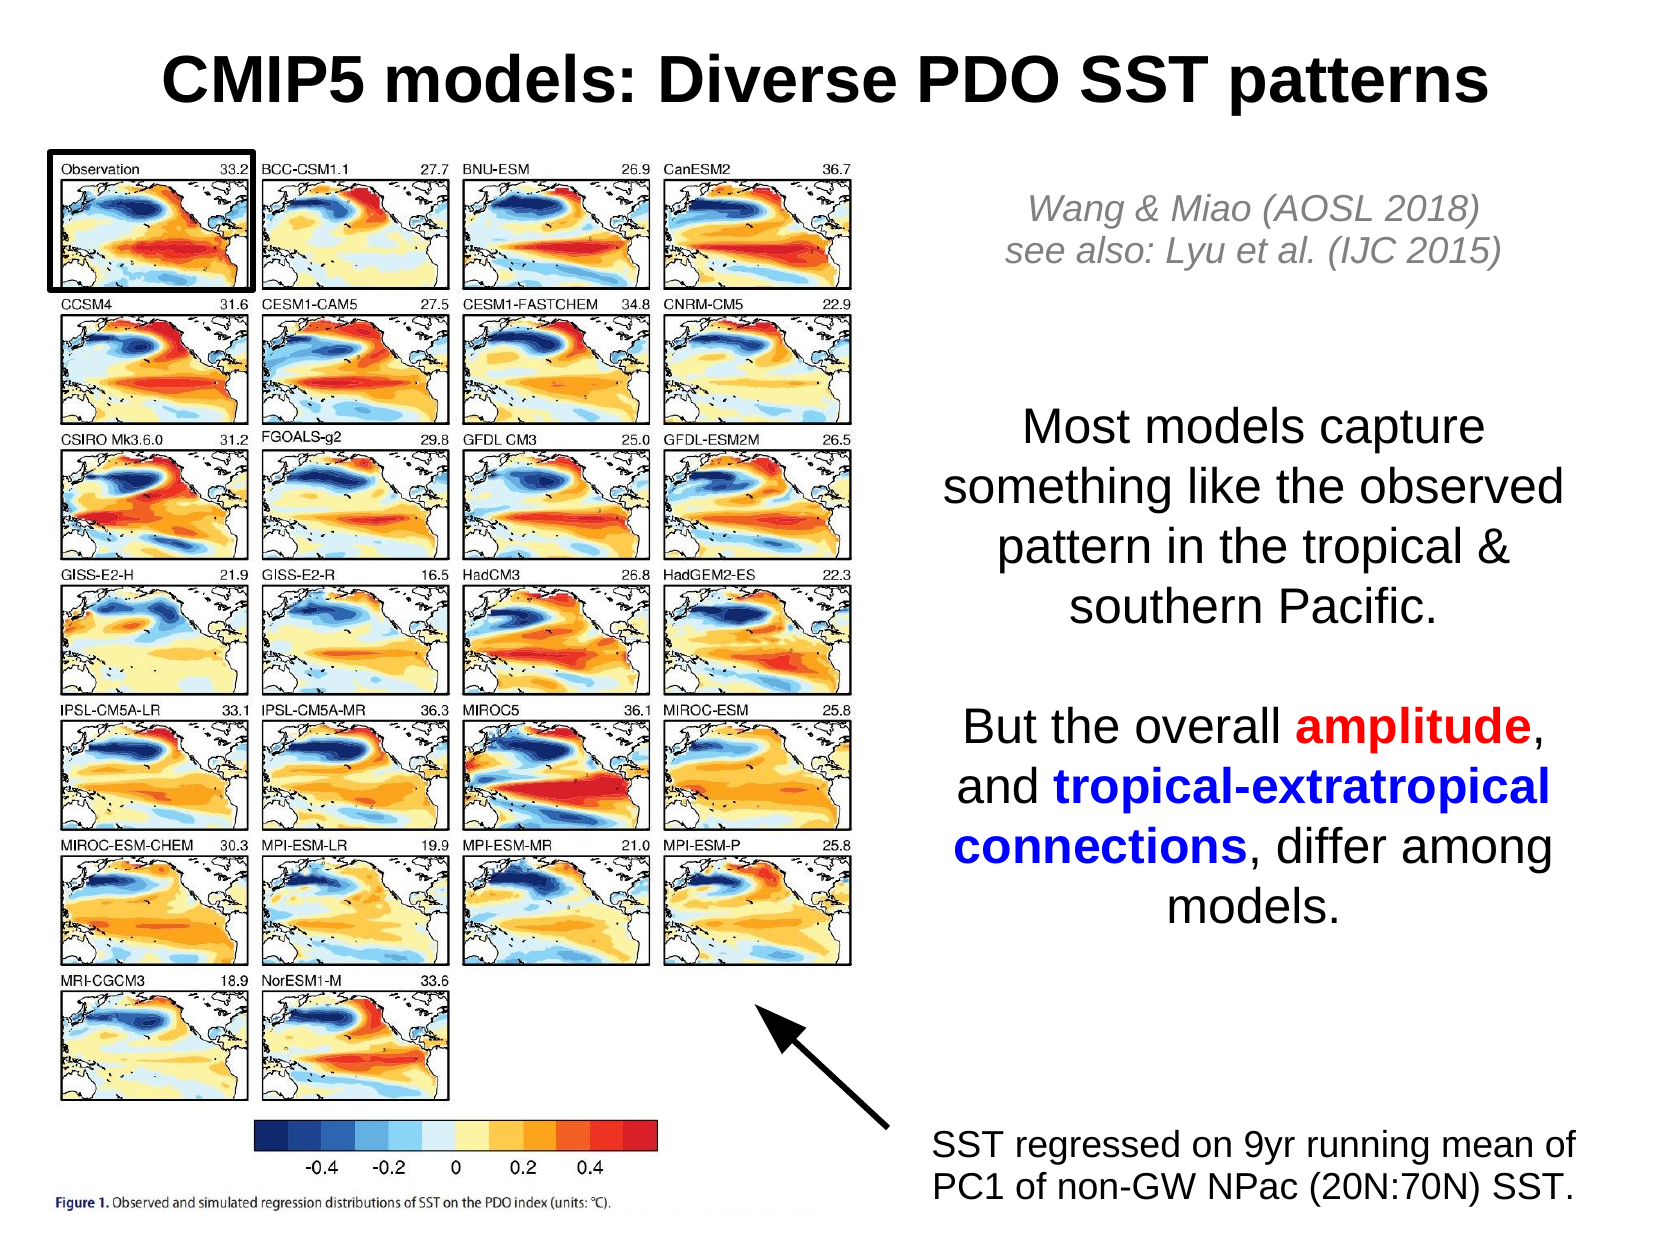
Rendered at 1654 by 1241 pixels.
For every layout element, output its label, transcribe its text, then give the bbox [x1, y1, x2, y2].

text_box SST regressed on 9yr running mean of PC1 of non-GW NPac (20N:70N) SST. [870, 1117, 1638, 1216]
text_box CMIP5 models: Diverse PDO SST patterns [18, 24, 1635, 117]
picture [53, 155, 250, 287]
text_box Wang & Miao (AOSL 2018) see also: Lyu et al. (IJC 2015) [982, 181, 1526, 228]
picture [50, 155, 862, 1212]
text_box Most models capture something like the observed pattern in the tropical & southern Pacific. But the overall amplitude, and tropical-extratropical connections, differ among models. [921, 393, 1587, 934]
